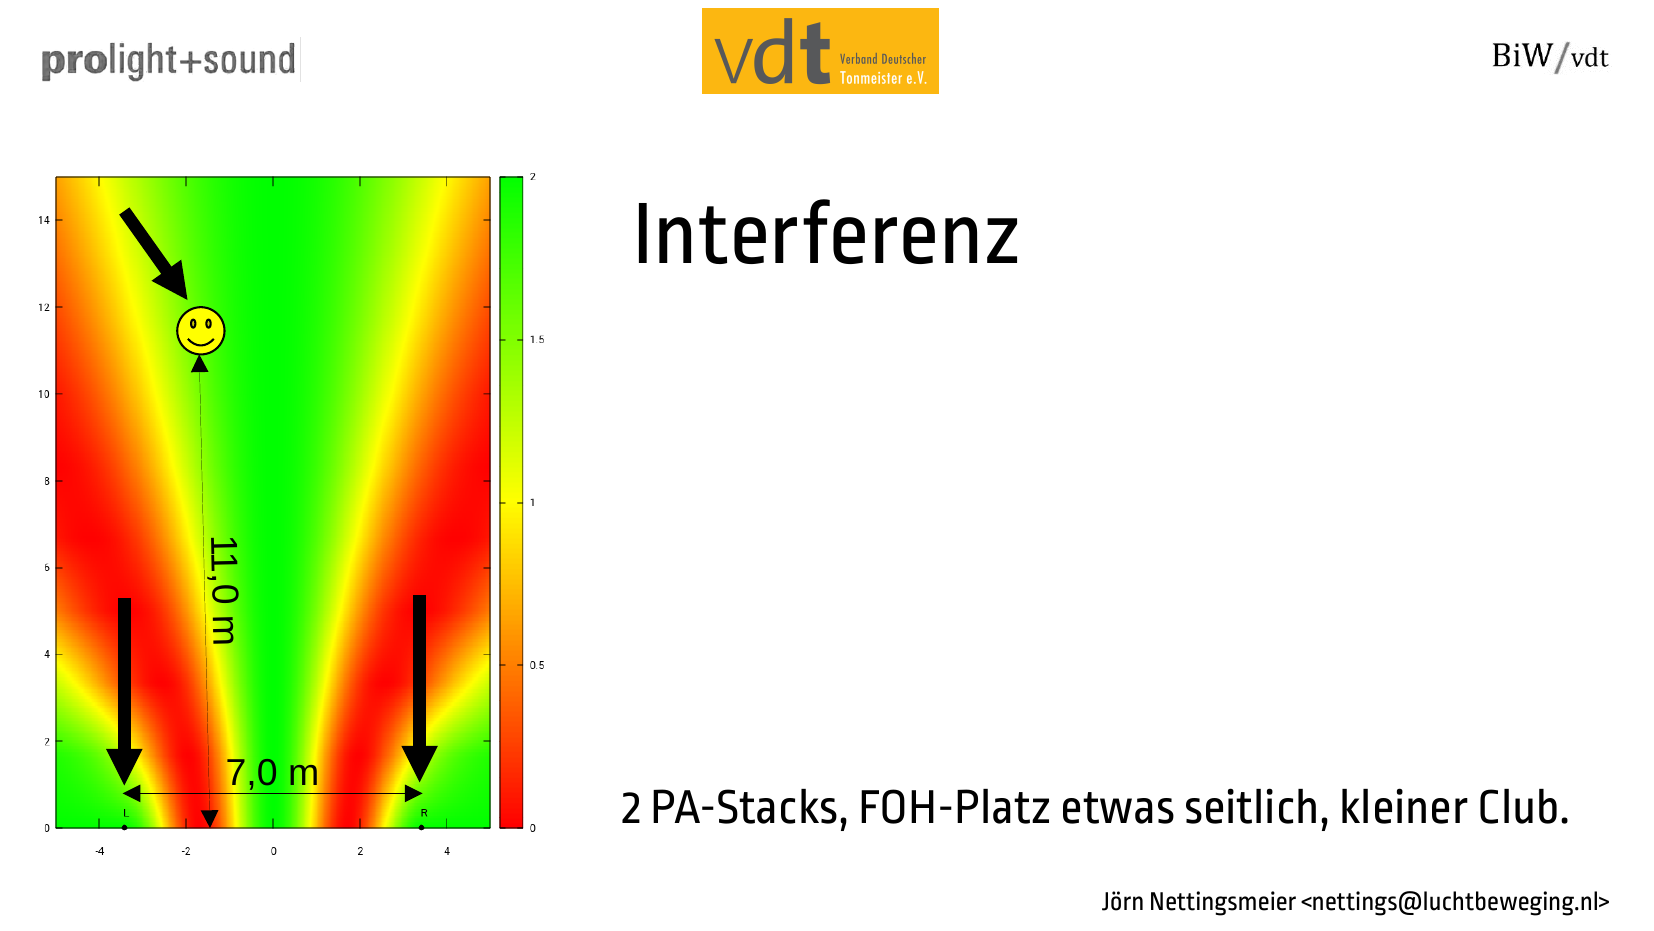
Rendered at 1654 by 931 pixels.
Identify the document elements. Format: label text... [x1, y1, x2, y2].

picture [702, 8, 939, 94]
text_box 2 PA-Stacks, FOH-Platz etwas seitlich, kleiner Club. [82, 735, 1571, 882]
picture [37, 37, 301, 82]
text_box [177, 307, 225, 355]
title Interferenz [556, 185, 1571, 285]
picture [1490, 39, 1613, 75]
picture [23, 141, 556, 886]
